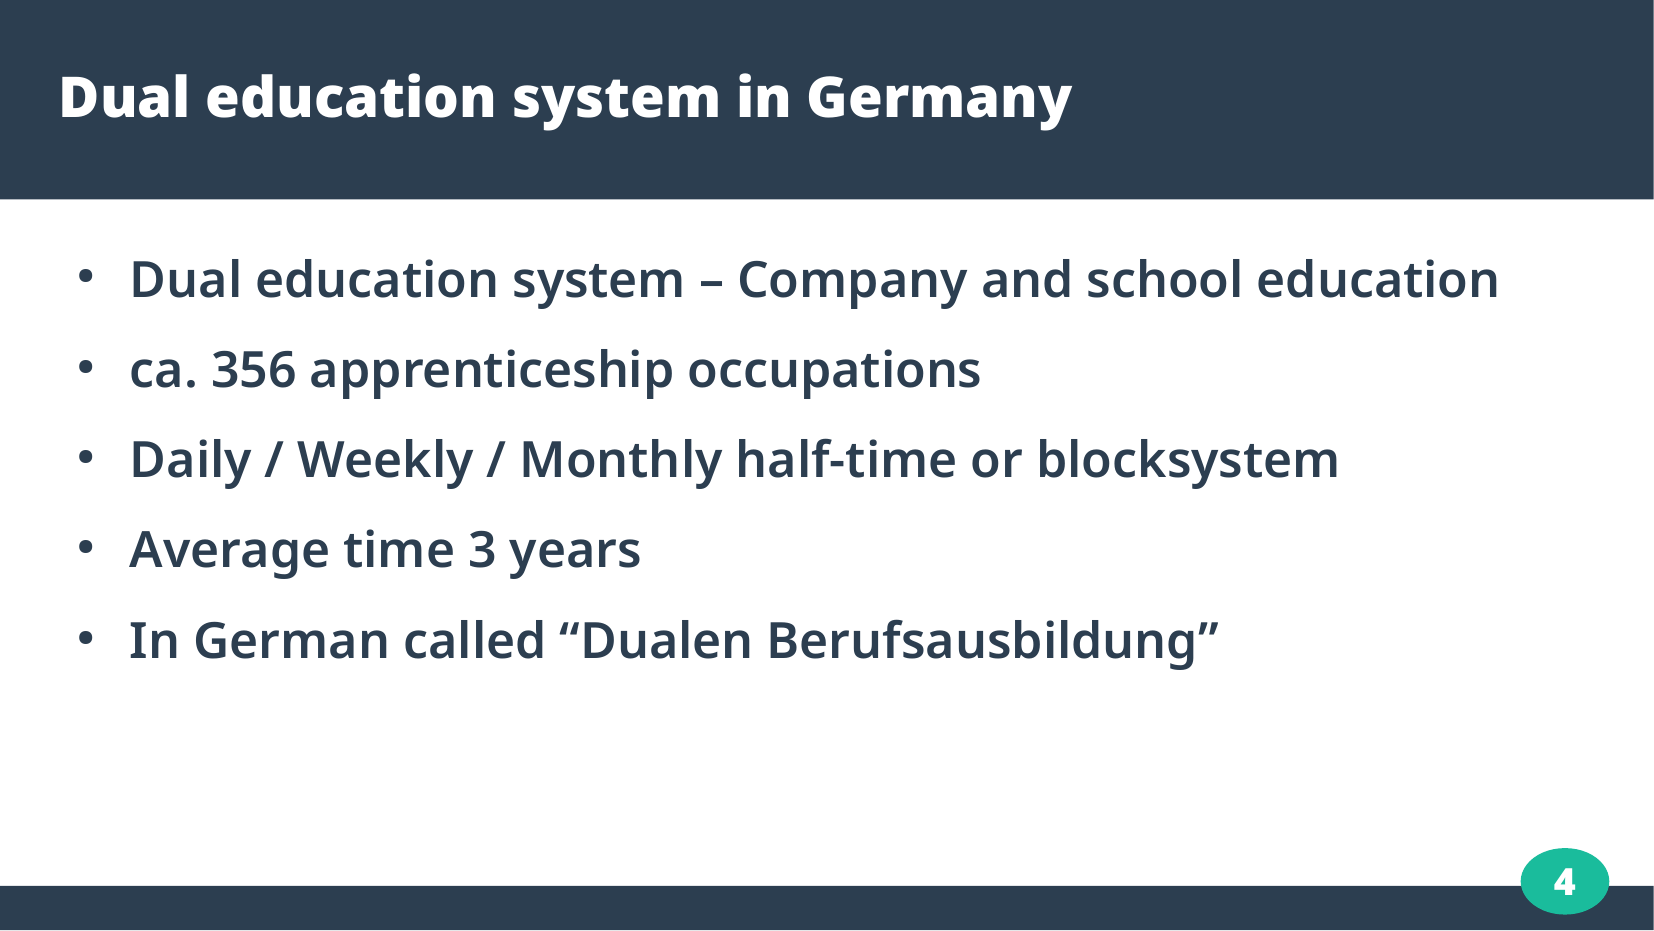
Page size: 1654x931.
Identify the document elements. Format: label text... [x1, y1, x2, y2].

list Dual education system – Company and school education ca. 356 apprenticeship occupations Daily / Weekly / Monthly half-time or blocksystem Average time 3 years In German called “Dualen Berufsausbildung” [59, 243, 1595, 864]
title Dual education system in Germany [59, 37, 1595, 155]
